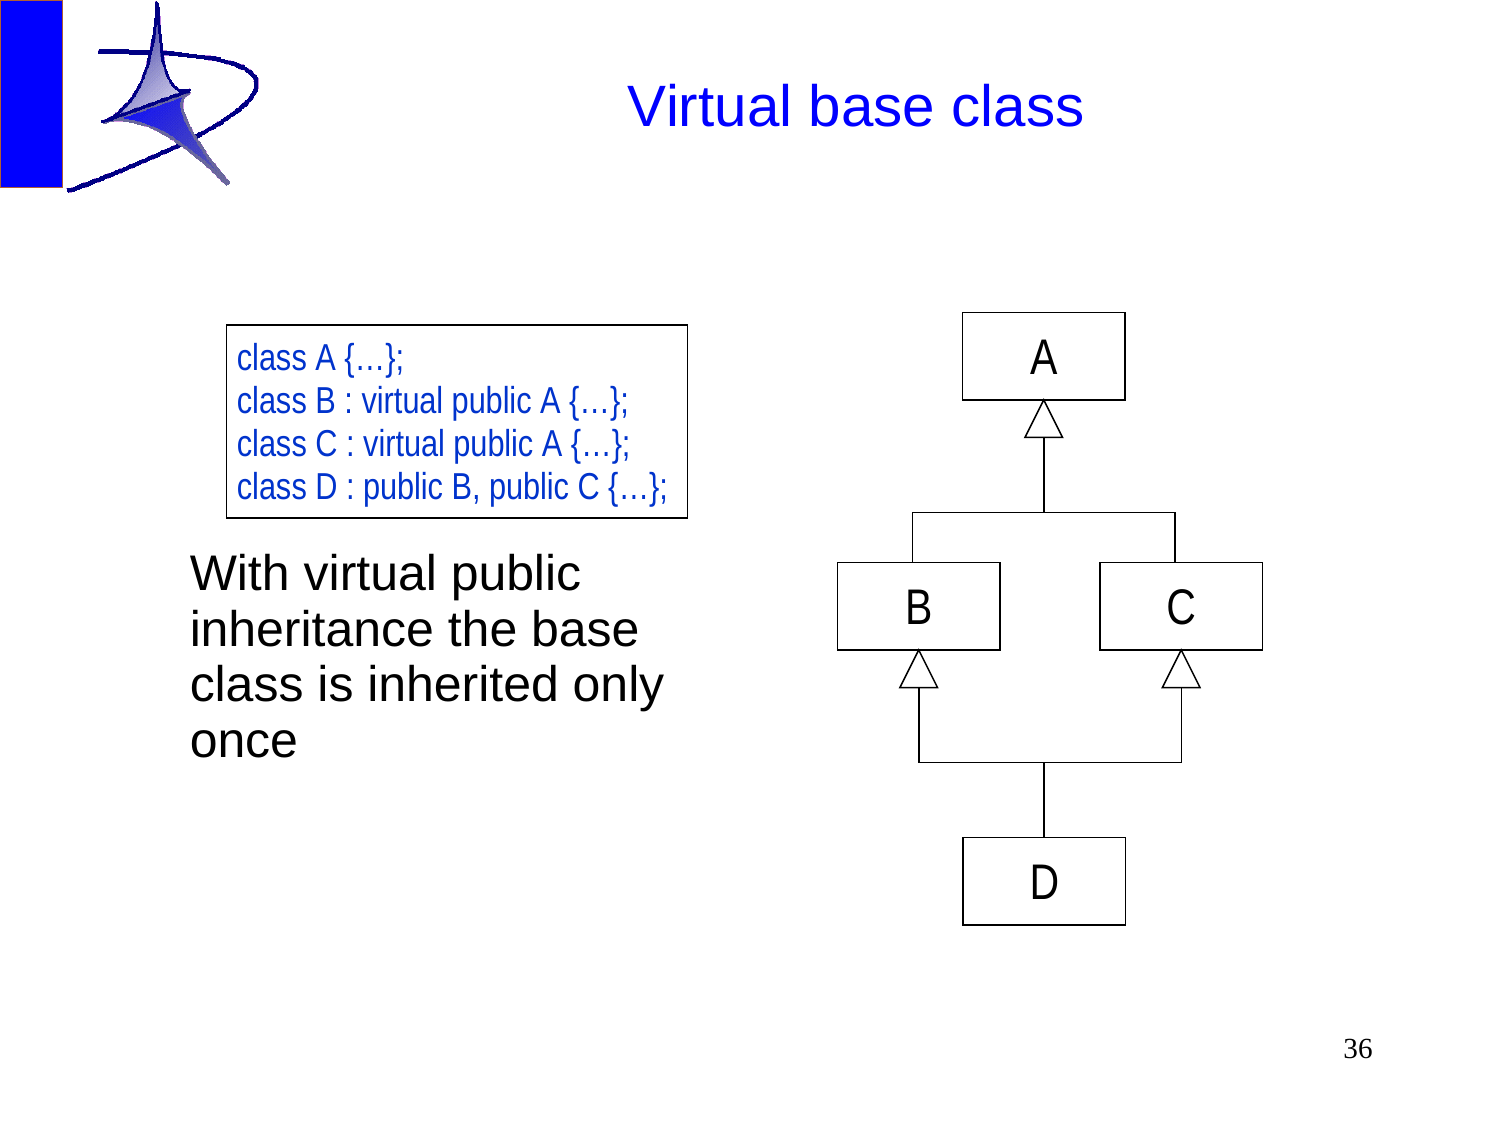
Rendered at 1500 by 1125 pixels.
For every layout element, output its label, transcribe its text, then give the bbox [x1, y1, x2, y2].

text_box With virtual public inheritance the base class is inherited only once [174, 537, 775, 1000]
picture [62, 0, 263, 197]
title Virtual base class [262, 24, 1450, 188]
text_box class A {…}; class B : virtual public A {…}; class C : virtual public A {…}; class D : public B, public C {…}; [226, 324, 688, 518]
text_box D [963, 837, 1126, 925]
text_box C [1099, 562, 1263, 651]
text_box A [962, 312, 1126, 400]
text_box B [837, 562, 1000, 651]
